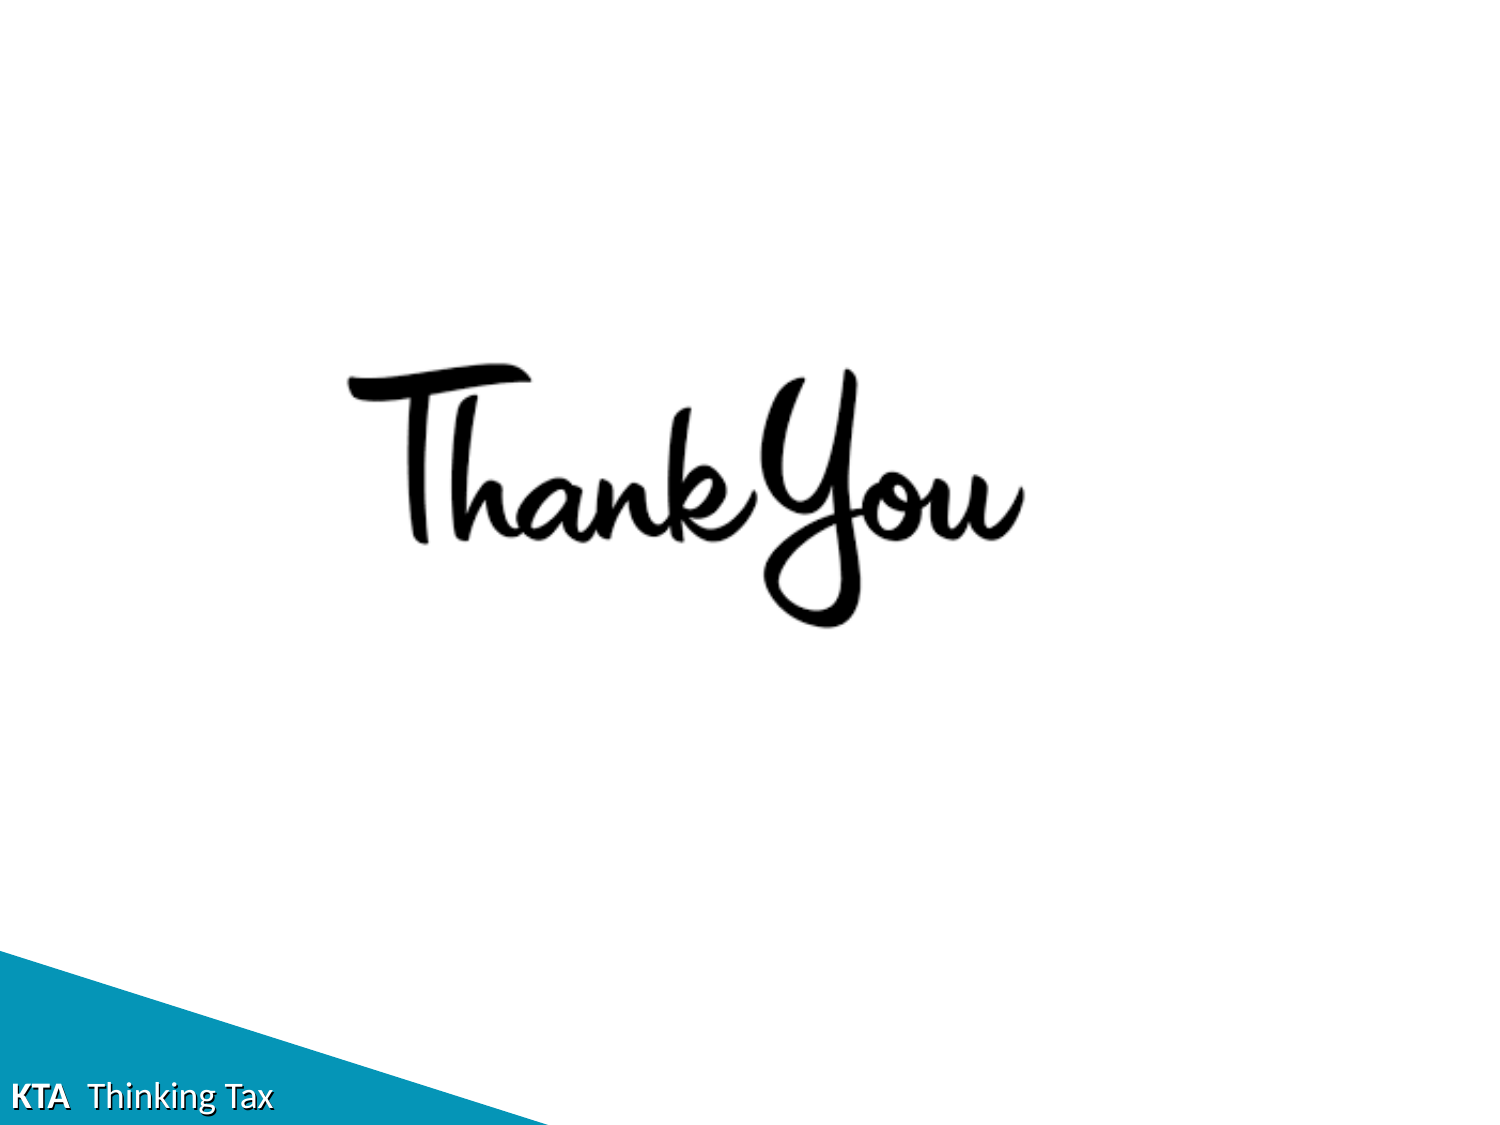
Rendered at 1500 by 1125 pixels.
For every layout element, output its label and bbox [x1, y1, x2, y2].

picture [324, 338, 1051, 655]
